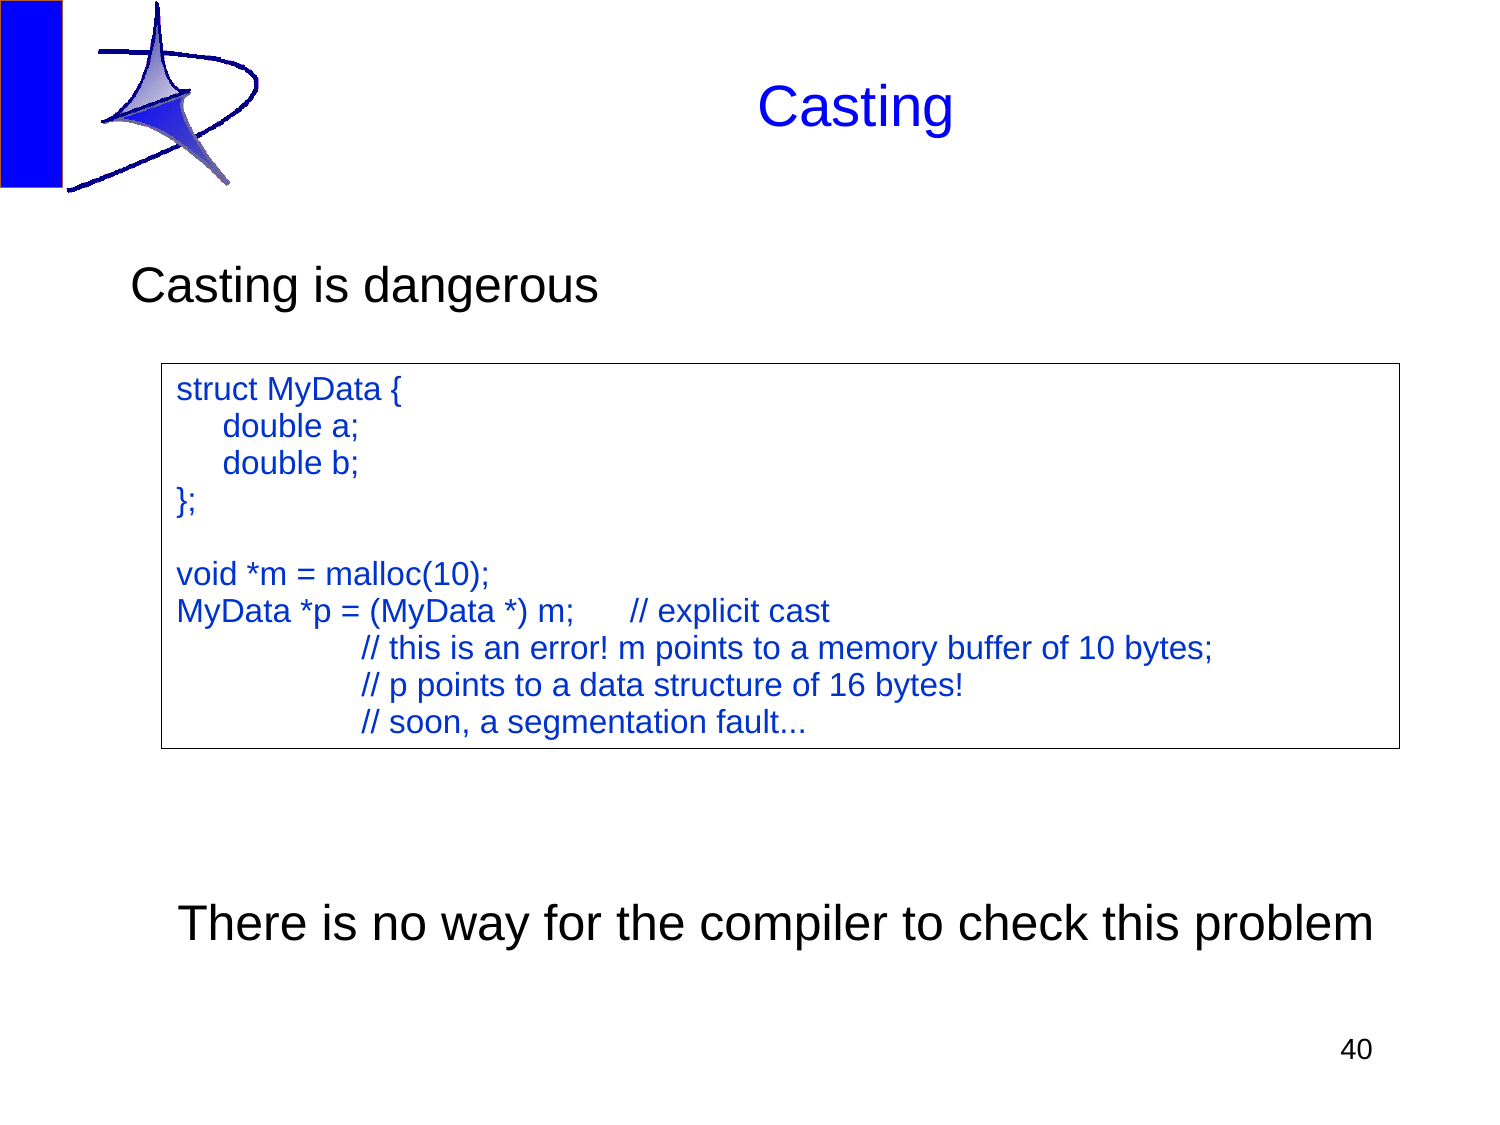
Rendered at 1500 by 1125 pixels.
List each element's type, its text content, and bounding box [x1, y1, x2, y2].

list Casting is dangerous [112, 249, 1450, 389]
title Casting [262, 24, 1450, 188]
text_box struct MyData { double a; double b; }; void *m = malloc(10); MyData *p = (MyData *) m; // explicit cast // this is an error! m points to a memory buffer of 10 bytes; // p points to a data structure of 16 bytes! // soon, a segmentation fault... [161, 363, 1400, 749]
text_box There is no way for the compiler to check this problem [162, 887, 1438, 1013]
picture [62, 0, 263, 197]
